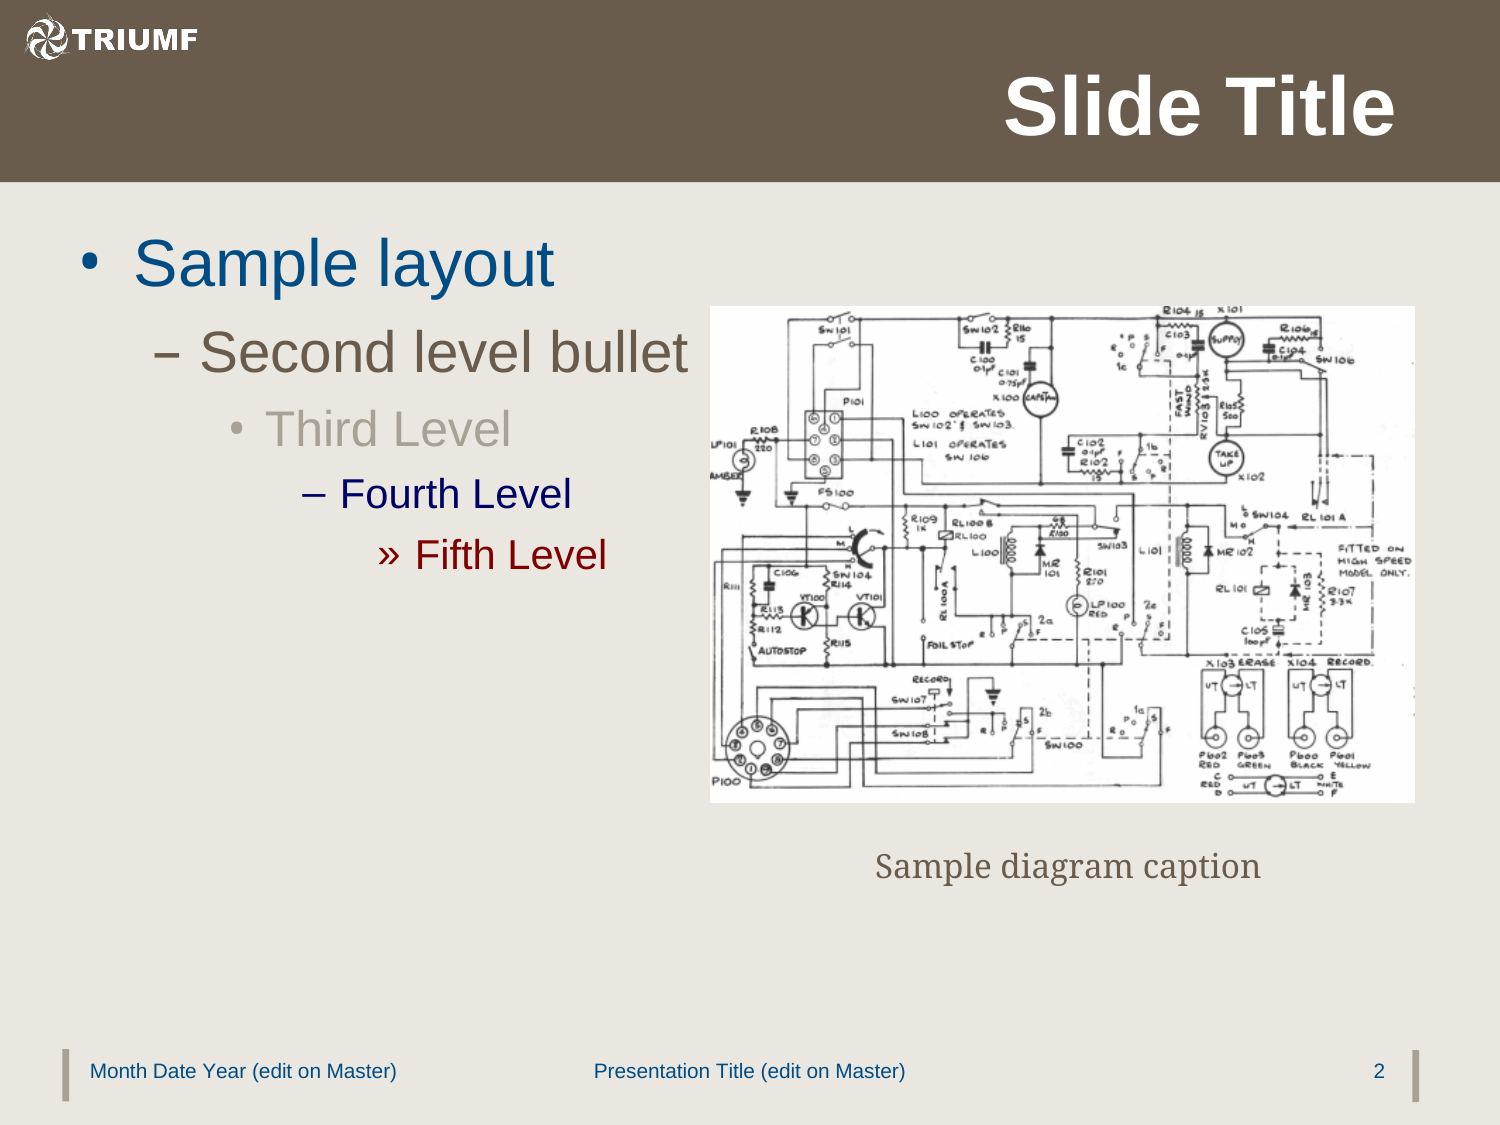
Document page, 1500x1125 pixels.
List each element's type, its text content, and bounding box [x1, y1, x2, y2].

picture [24, 12, 198, 60]
list Sample layout Second level bullet Third Level Fourth Level Fifth Level [62, 212, 713, 1015]
picture [710, 306, 1415, 803]
title Slide Title [62, 24, 1413, 180]
text_box Sample diagram caption [762, 837, 1375, 893]
